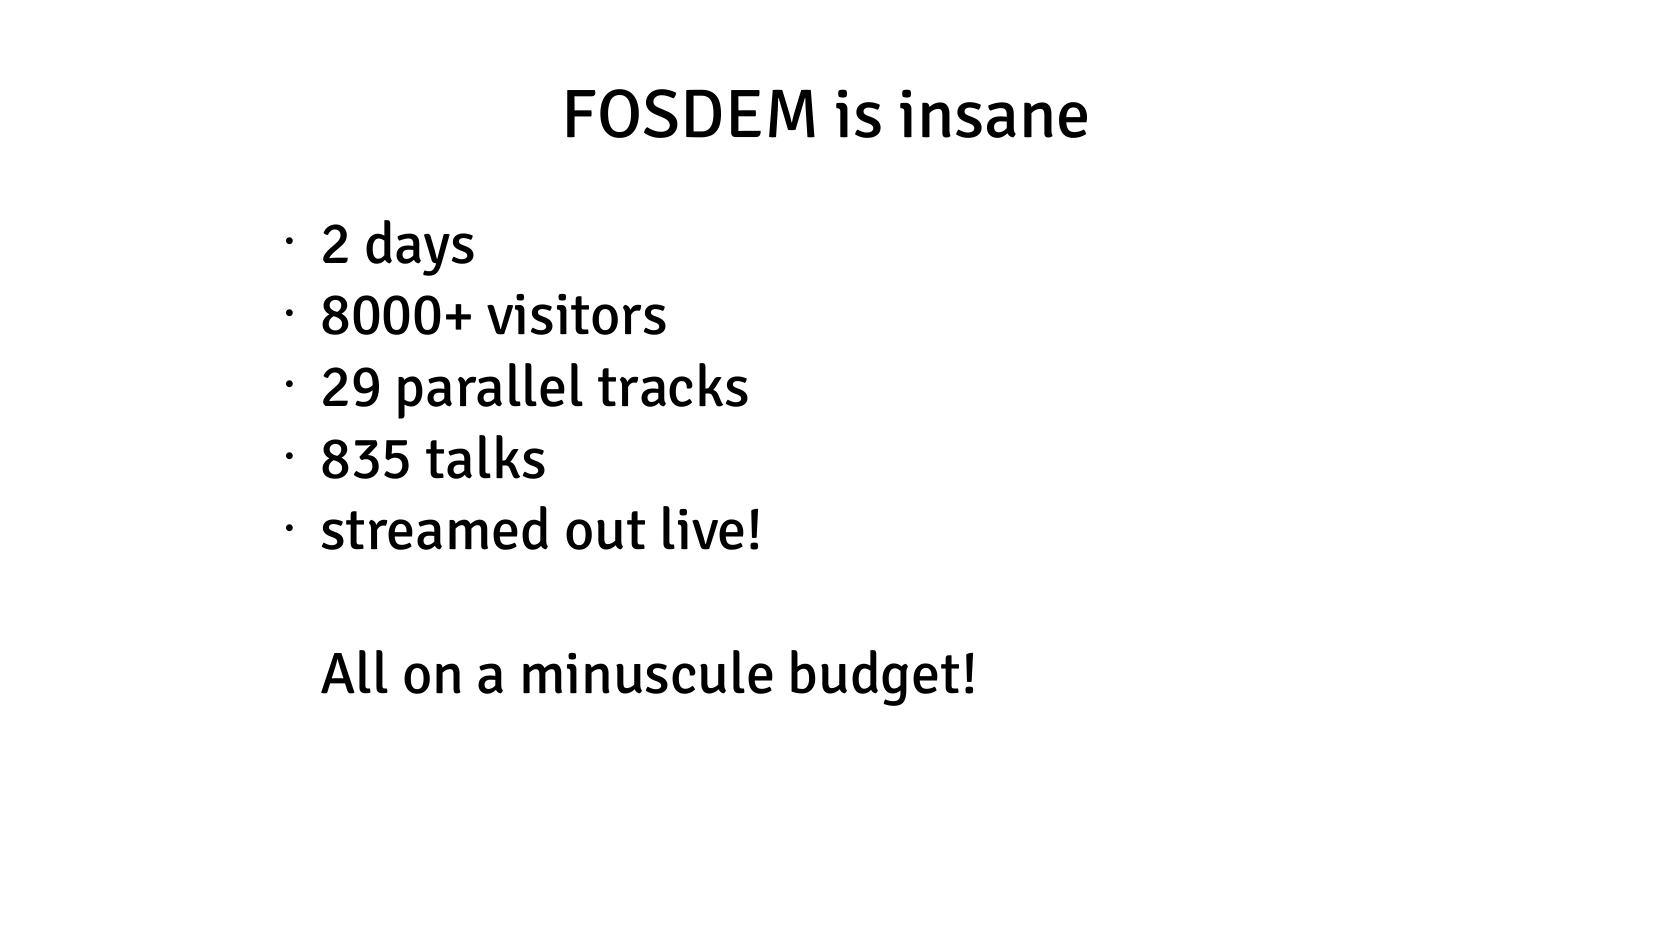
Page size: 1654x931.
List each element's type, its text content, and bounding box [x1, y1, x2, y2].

subtitle 2 days 8000+ visitors 29 parallel tracks 835 talks streamed out live! All on a minuscule budget! [285, 208, 1571, 767]
title FOSDEM is insane [82, 37, 1571, 193]
